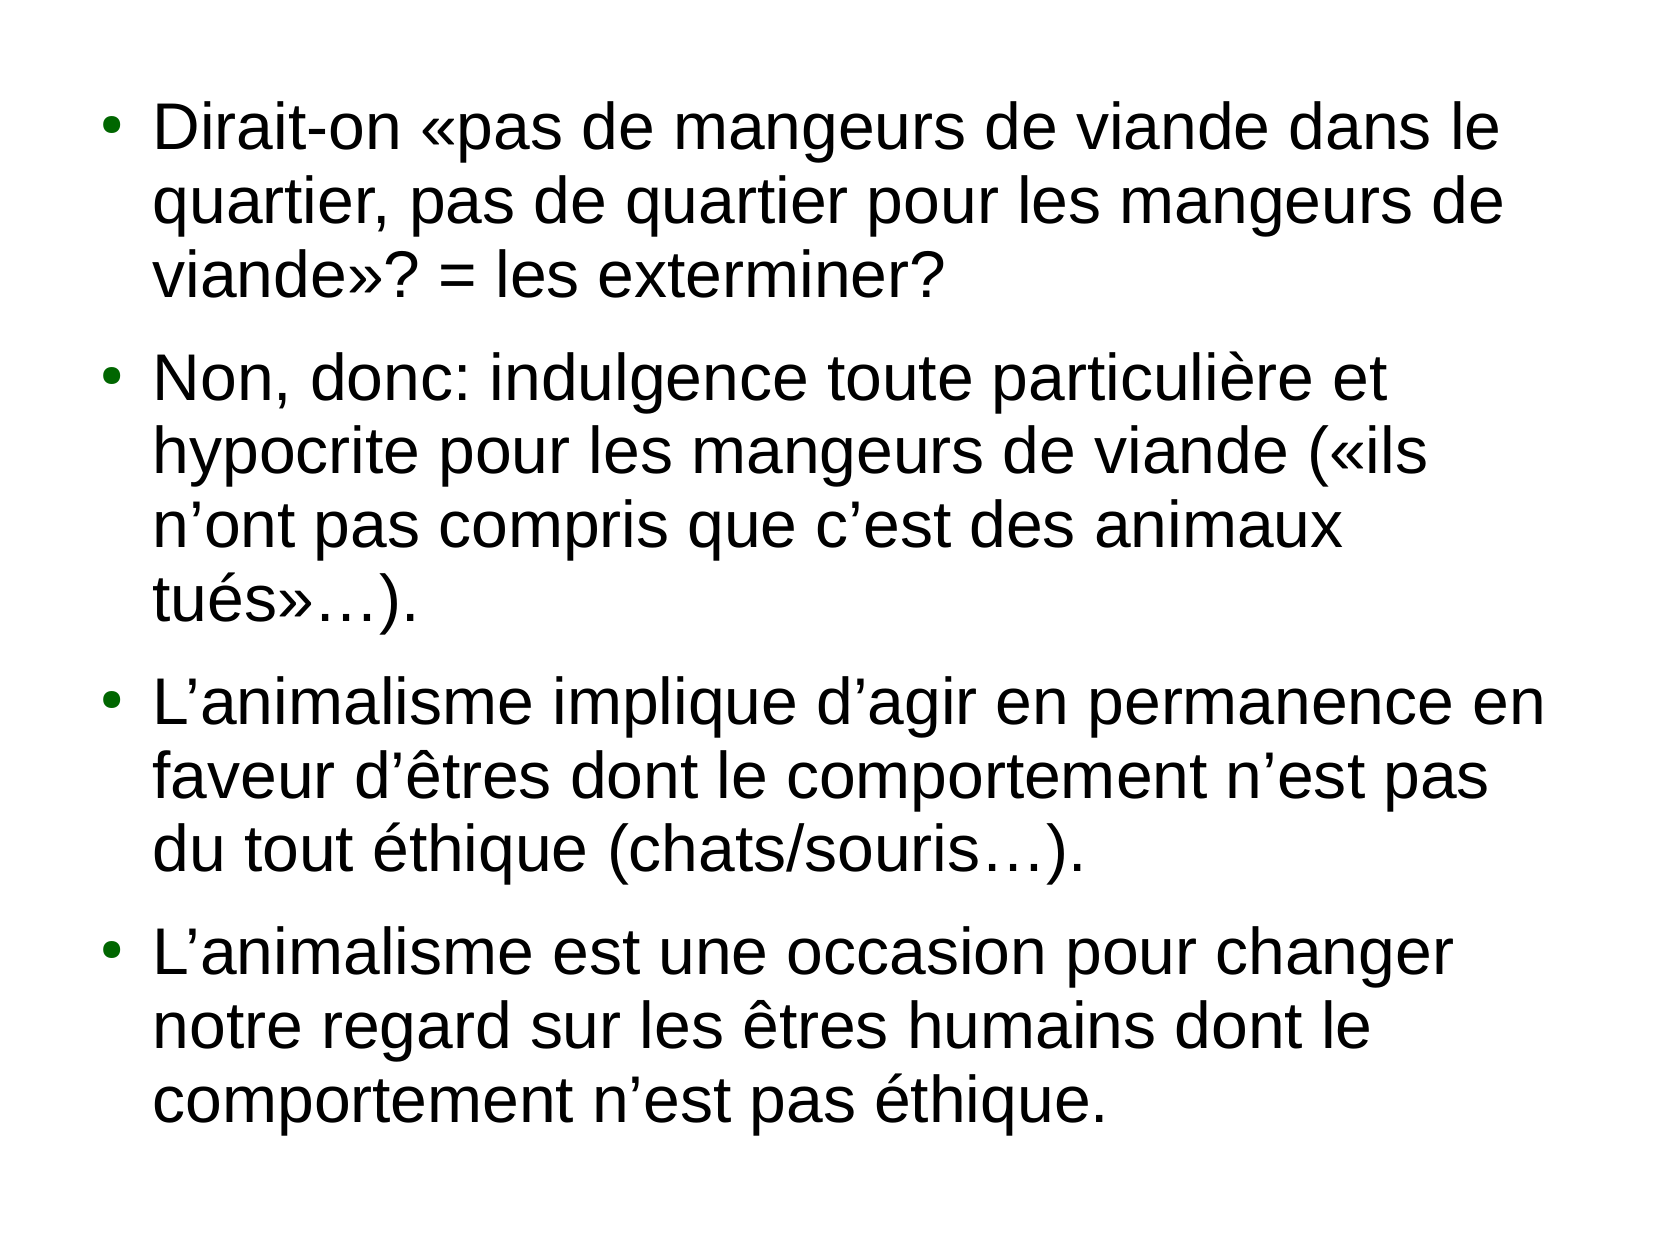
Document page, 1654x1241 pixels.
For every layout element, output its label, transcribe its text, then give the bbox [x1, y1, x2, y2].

list Dirait-on «pas de mangeurs de viande dans le quartier, pas de quartier pour les mangeurs de viande»? = les exterminer? Non, donc: indulgence toute particulière et hypocrite pour les mangeurs de viande («ils n’ont pas compris que c’est des animaux tués»…). L’animalisme implique d’agir en permanence en faveur d’êtres dont le comportement n’est pas du tout éthique (chats/souris…). L’animalisme est une occasion pour changer notre regard sur les êtres humains dont le comportement n’est pas éthique. [82, 90, 1571, 1141]
